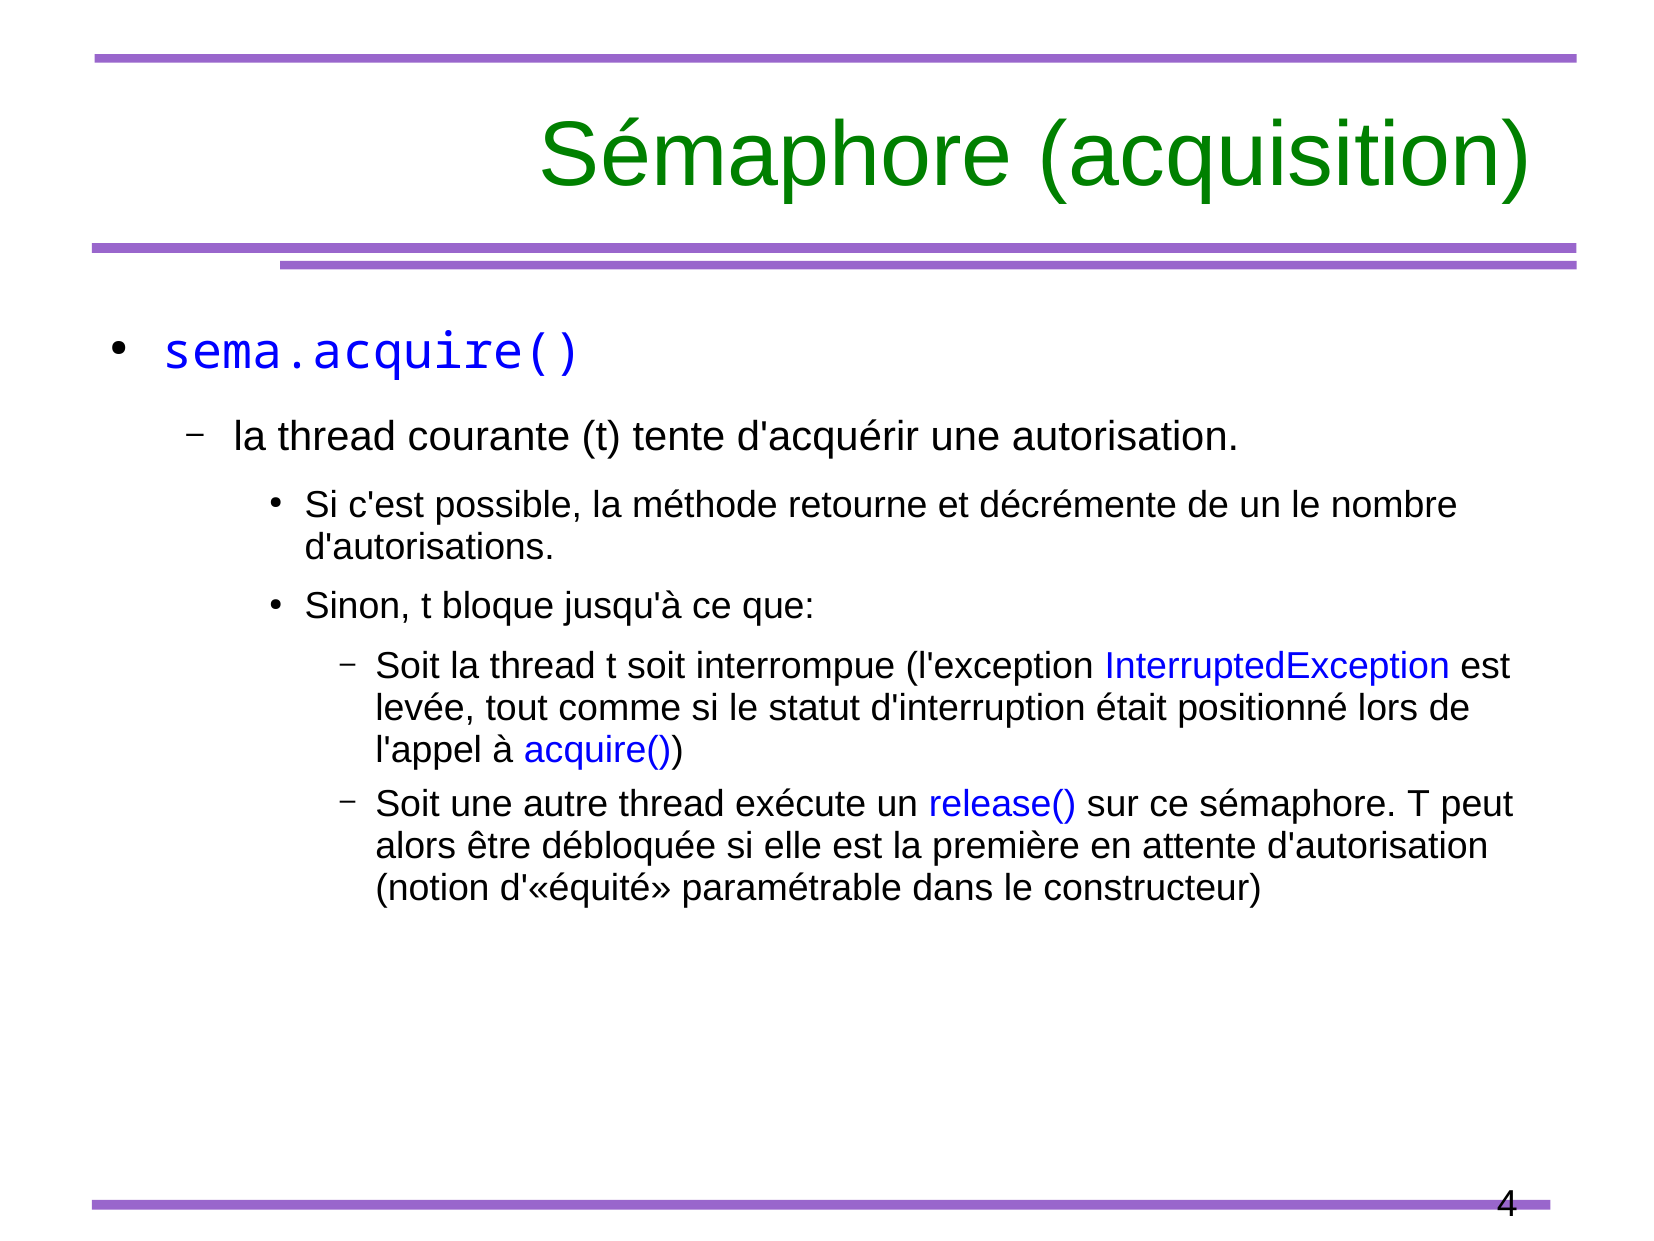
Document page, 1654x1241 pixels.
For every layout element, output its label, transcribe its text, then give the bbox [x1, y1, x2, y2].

list sema.acquire() la thread courante (t) tente d'acquérir une autorisation. Si c'est possible, la méthode retourne et décrémente de un le nombre d'autorisations. Sinon, t bloque jusqu'à ce que: Soit la thread t soit interrompue (l'exception InterruptedException est levée, tout comme si le statut d'interruption était positionné lors de l'appel à acquire()) Soit une autre thread exécute un release() sur ce sémaphore. T peut alors être débloquée si elle est la première en attente d'autorisation (notion d'«équité» paramétrable dans le constructeur) [92, 315, 1563, 1163]
title Sémaphore (acquisition) [121, 49, 1534, 257]
